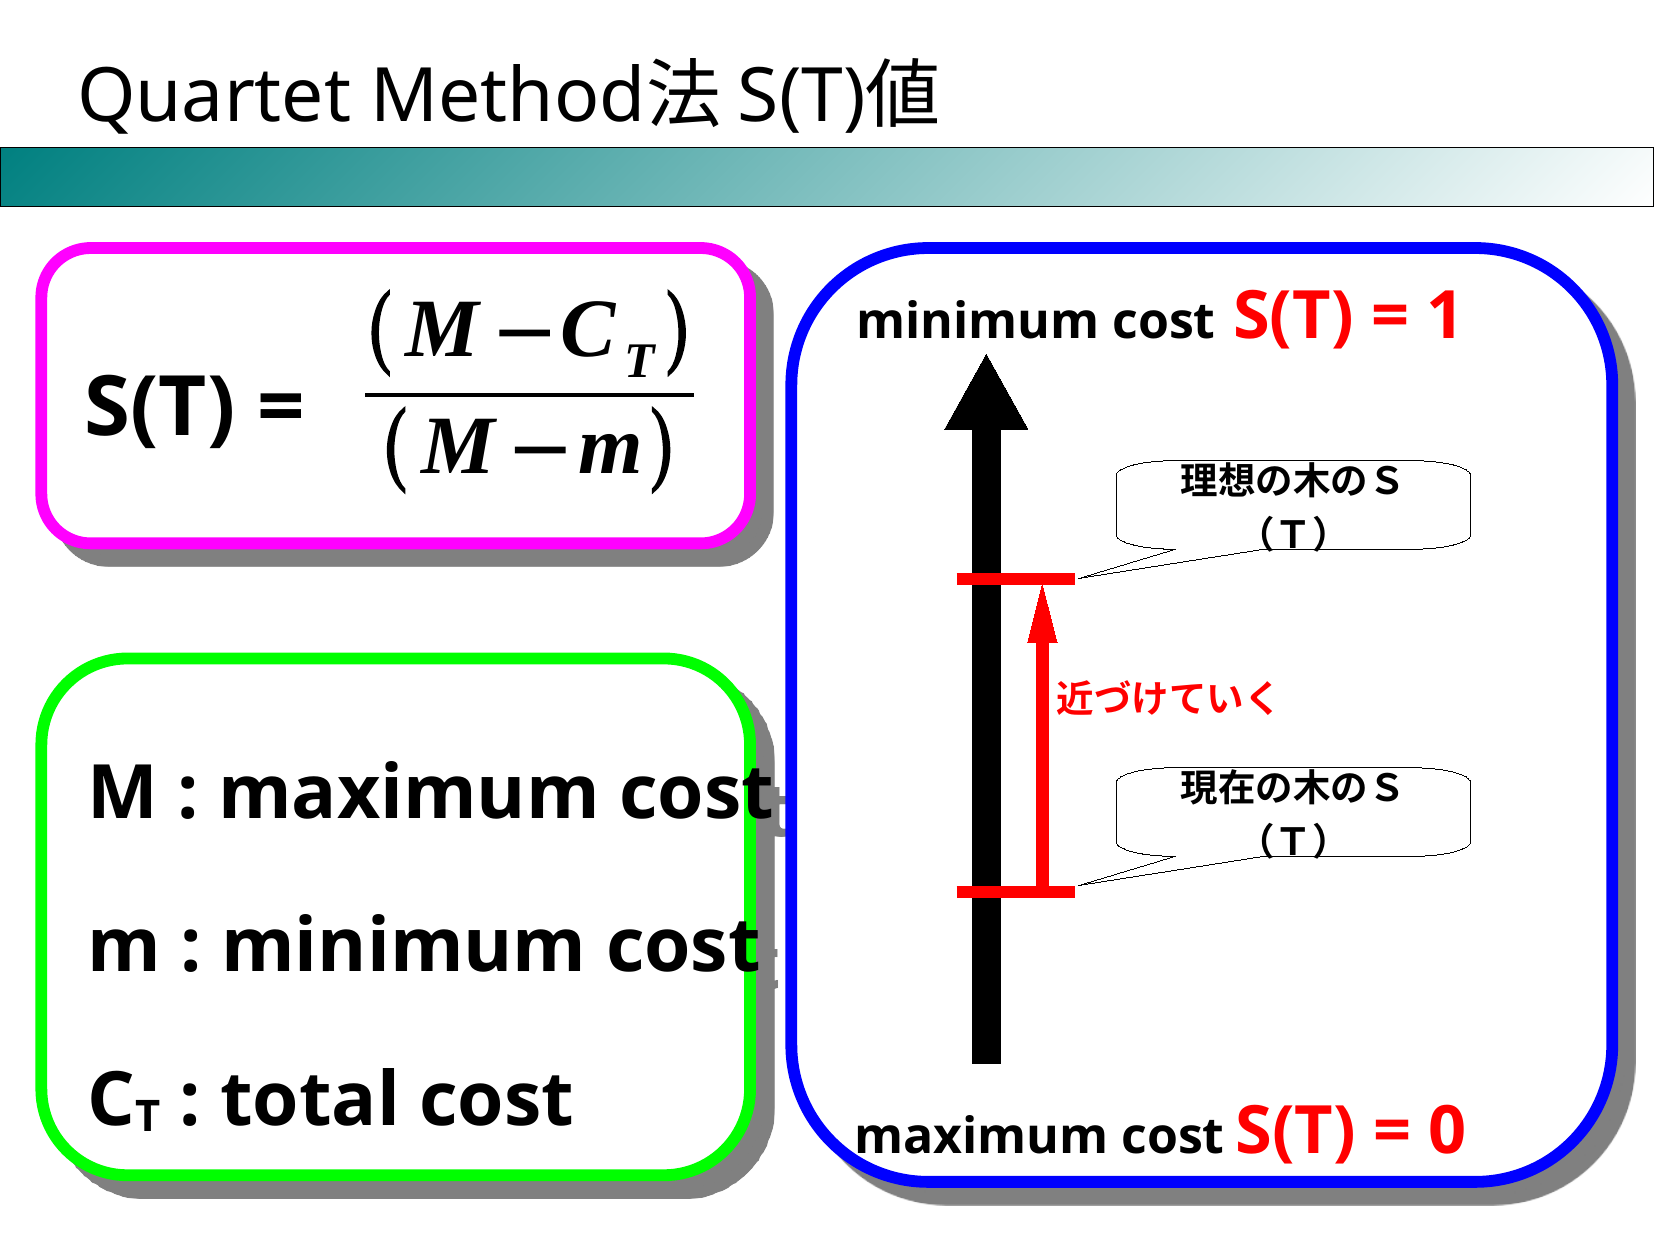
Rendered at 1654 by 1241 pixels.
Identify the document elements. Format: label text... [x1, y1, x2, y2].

title Quartet Method法 S(T)値 [77, 29, 1654, 149]
text_box S(T) = [70, 338, 349, 443]
text_box minimum cost S(T) = 1 [852, 259, 1469, 347]
text_box [791, 248, 1613, 1182]
text_box M : maximum cost m : minimum cost CT : total cost [41, 658, 751, 1176]
text_box 現在の木のＳ（Ｔ） [1078, 767, 1471, 886]
text_box 理想の木のＳ（Ｔ） [1078, 460, 1471, 579]
text_box 近づけていく [1055, 661, 1284, 717]
chart [354, 283, 704, 496]
text_box [41, 248, 751, 544]
text_box maximum cost S(T) = 0 [852, 1074, 1470, 1162]
